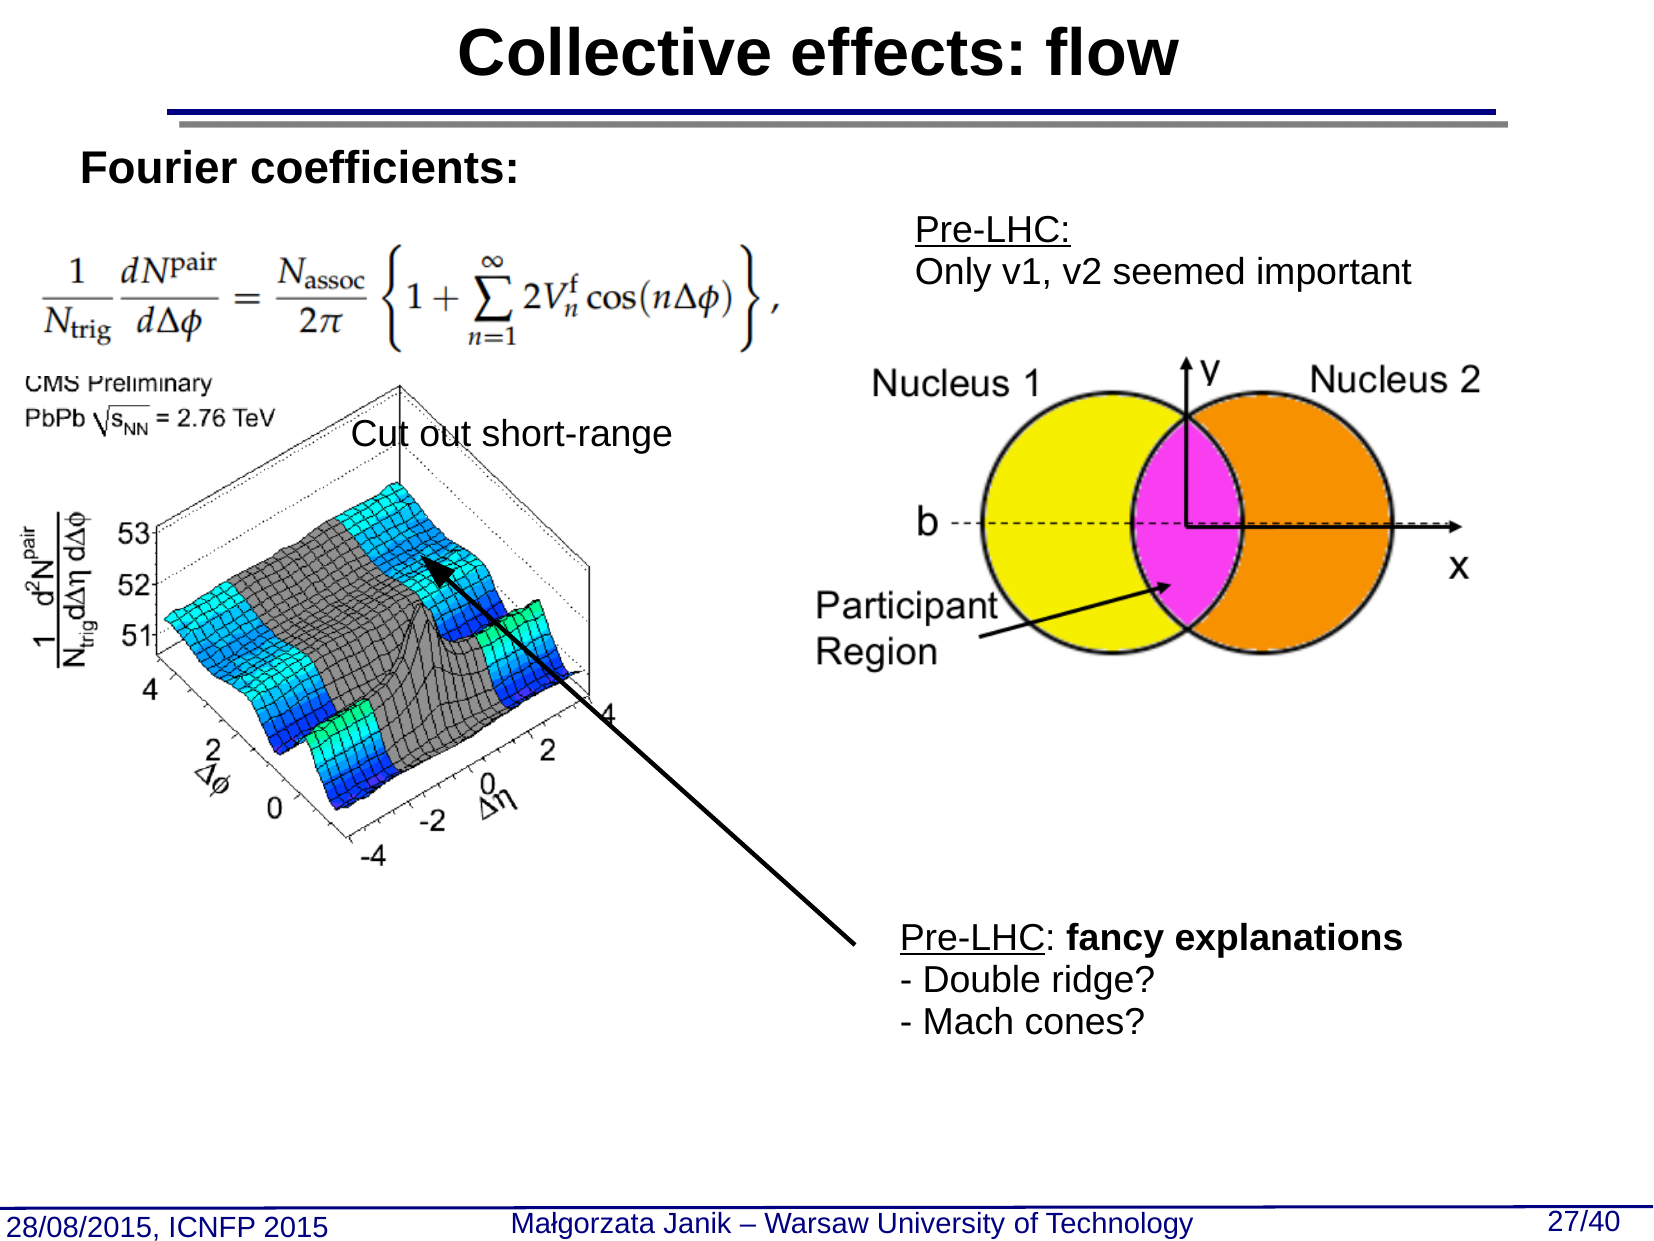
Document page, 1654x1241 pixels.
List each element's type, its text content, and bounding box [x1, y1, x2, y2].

text_box Fourier coefficients: [0, 135, 601, 202]
picture [18, 218, 1501, 874]
text_box Cut out short-range [335, 405, 691, 462]
text_box Pre-LHC: Only v1, v2 seemed important [900, 201, 1471, 301]
title Collective effects: flow [75, 0, 1563, 127]
text_box Pre-LHC: fancy explanations - Double ridge? - Mach cones? [885, 909, 1425, 1051]
